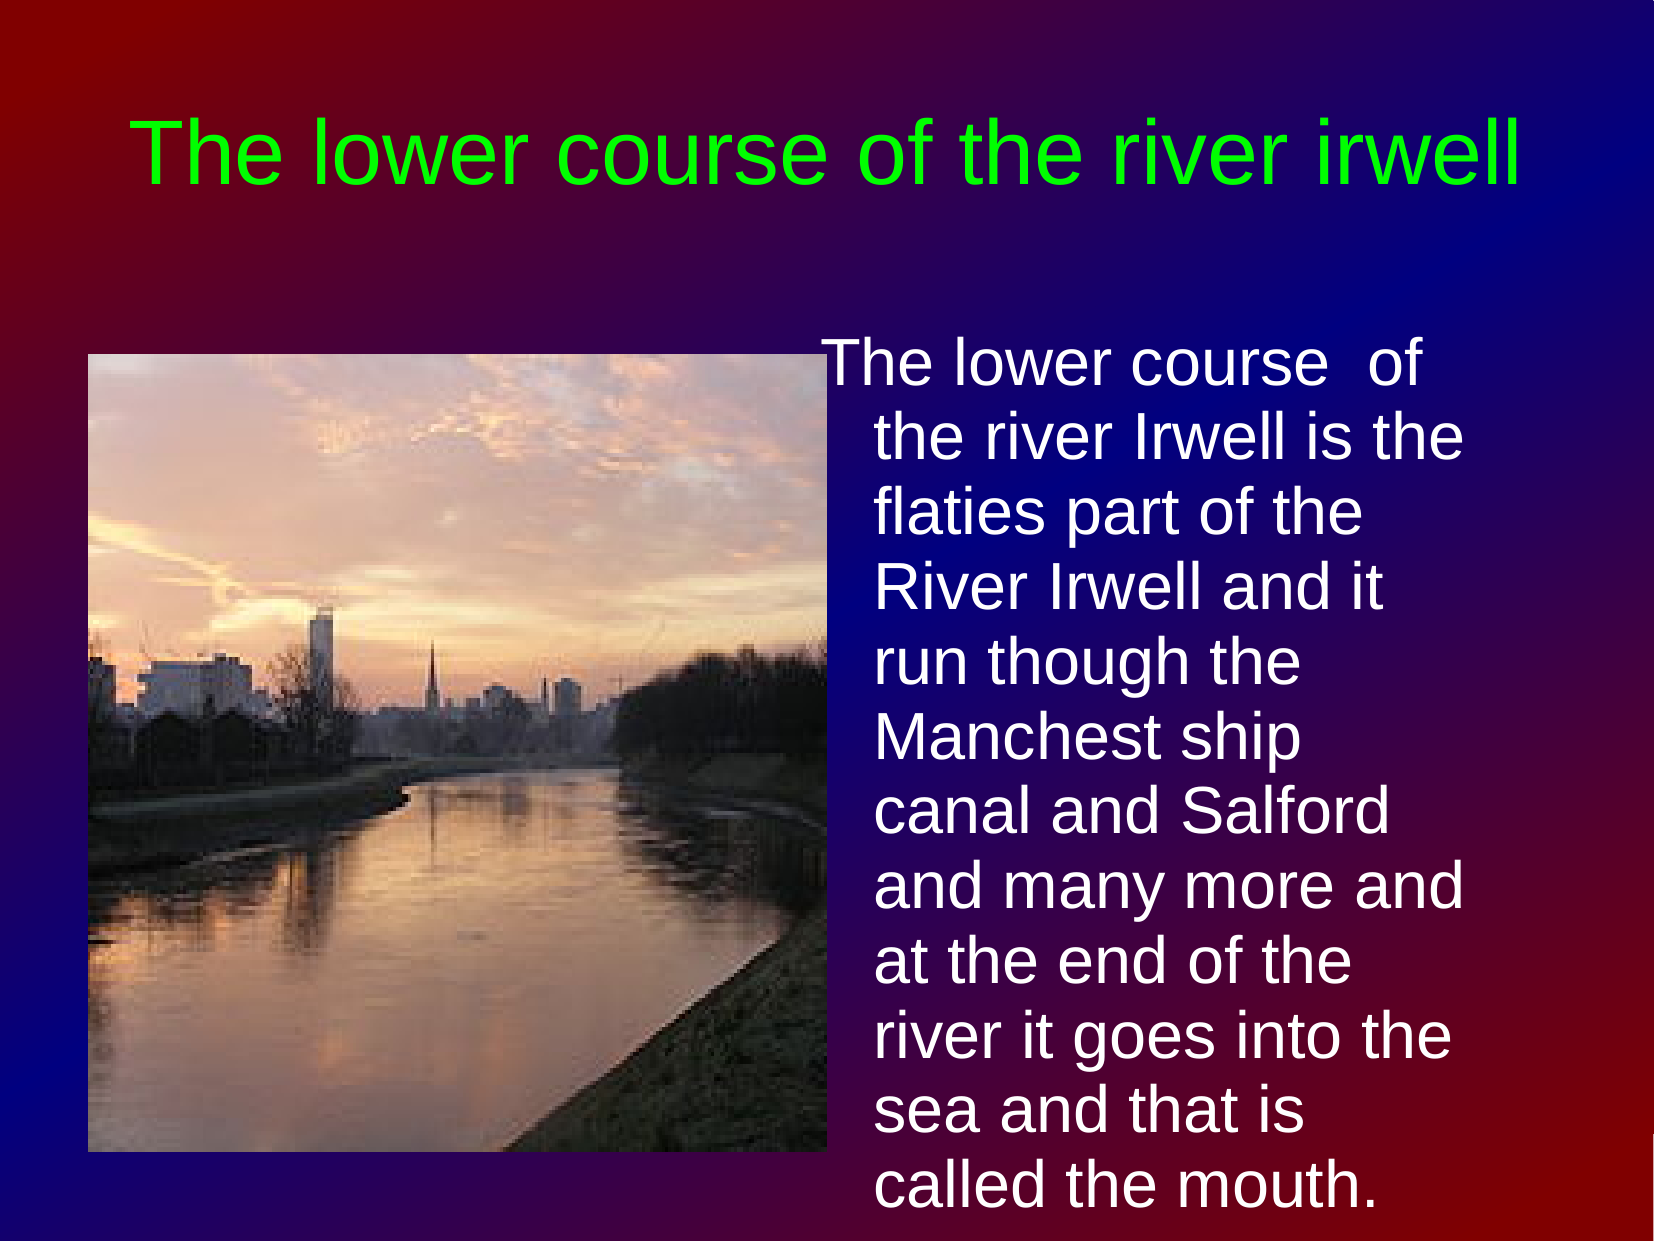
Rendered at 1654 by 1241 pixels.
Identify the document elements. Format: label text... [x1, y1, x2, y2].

list The lower course of the river Irwell is the flaties part of the River Irwell and it run though the Manchest ship canal and Salford and many more and at the end of the river it goes into the sea and that is called the mouth. [802, 324, 1477, 1241]
picture [88, 354, 827, 1152]
title The lower course of the river irwell [82, 49, 1571, 257]
